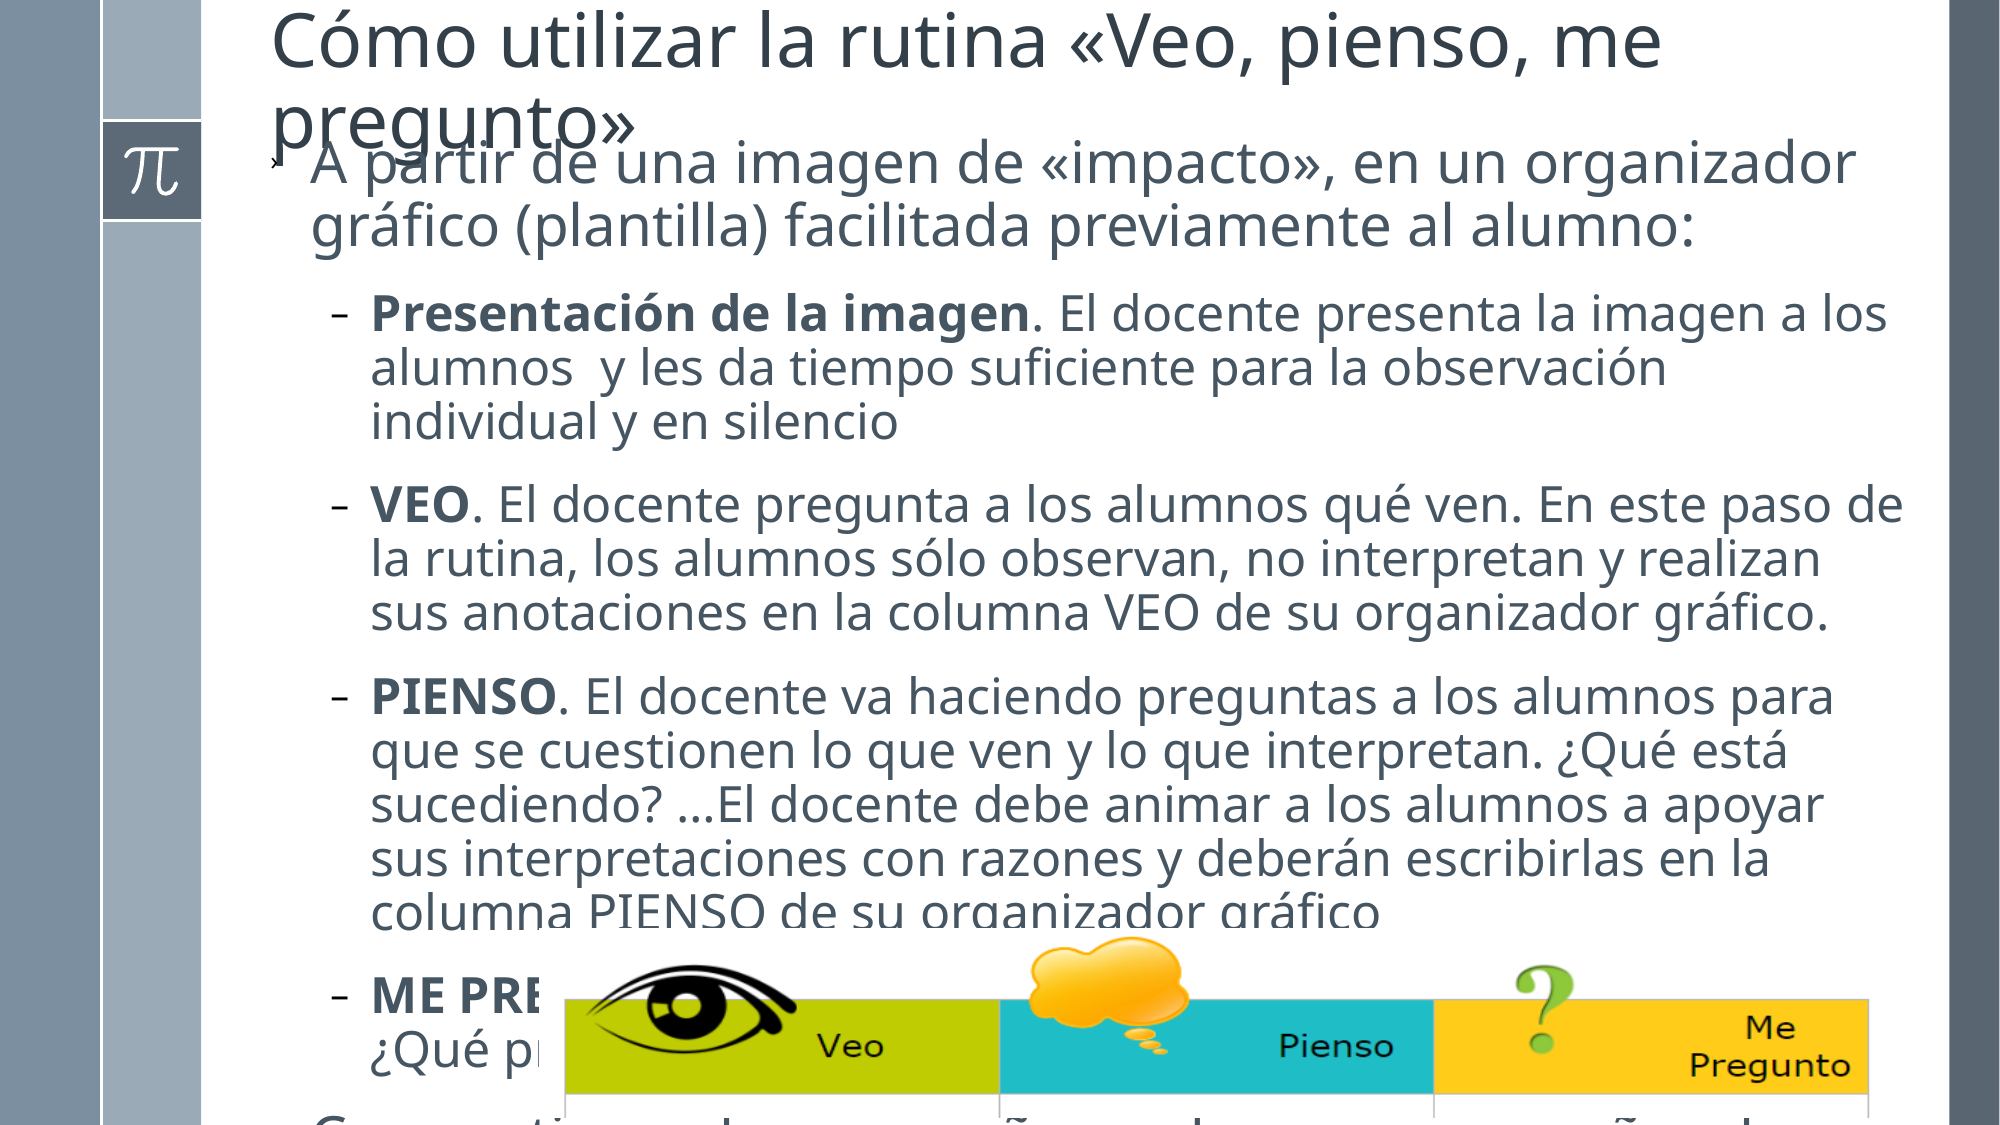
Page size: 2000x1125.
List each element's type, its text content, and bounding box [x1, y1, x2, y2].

title Cómo utilizar la rutina «Veo, pienso, me pregunto» [255, 0, 1861, 114]
list A partir de una imagen de «impacto», en un organizador gráfico (plantilla) facilitada previamente al alumno: Presentación de la imagen. El docente presenta la imagen a los alumnos y les da tiempo suficiente para la observación individual y en silencio VEO. El docente pregunta a los alumnos qué ven. En este paso de la rutina, los alumnos sólo observan, no interpretan y realizan sus anotaciones en la columna VEO de su organizador gráfico. PIENSO. El docente va haciendo preguntas a los alumnos para que se cuestionen lo que ven y lo que interpretan. ¿Qué está sucediendo? …El docente debe animar a los alumnos a apoyar sus interpretaciones con razones y deberán escribirlas en la columna PIENSO de su organizador gráfico ME PREGUNTO. El docente continúa con sus preguntas guía: ¿Qué preguntas te haces después de observar la imagen? Compartir con los compañeros de grupo pequeño y luego compartir con toda la clase Fuente: http://blog.princippia.com/2014/04/entrena-tus-alumnos-para-ser-buenos.html [255, 125, 1922, 965]
picture [539, 928, 1898, 1118]
